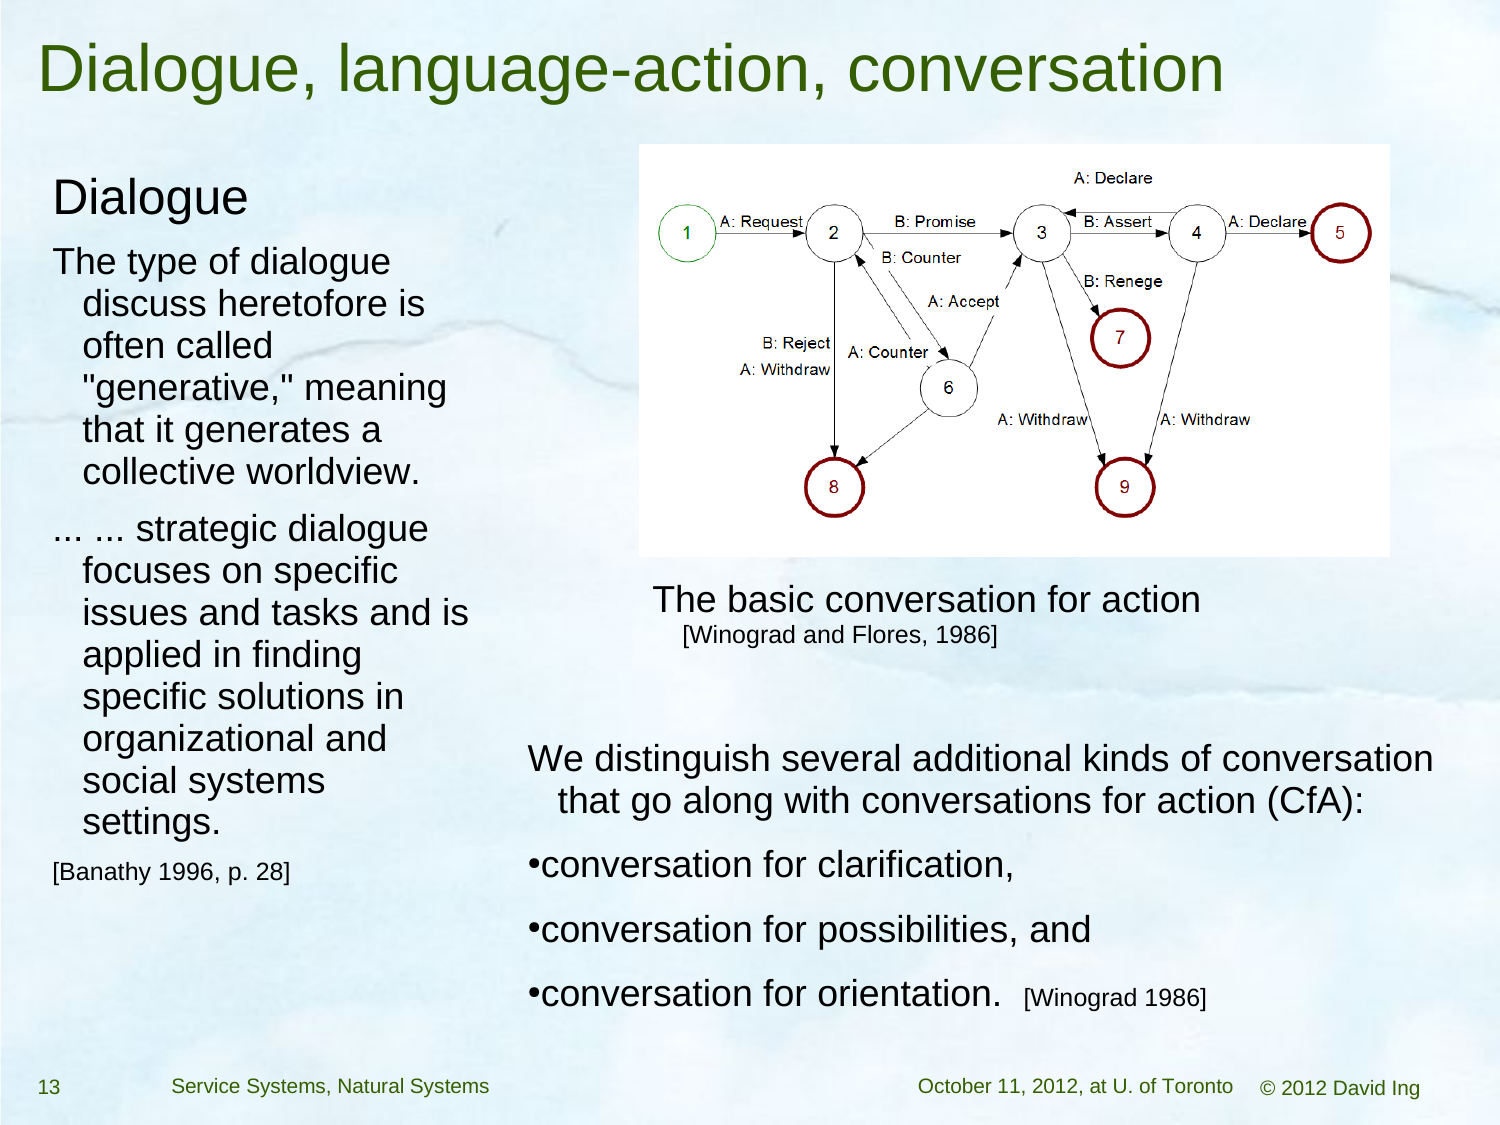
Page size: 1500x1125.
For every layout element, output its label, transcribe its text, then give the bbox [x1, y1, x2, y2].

text_box The basic conversation for action [Winograd and Flores, 1986] [637, 571, 1388, 676]
text_box We distinguish several additional kinds of conversation that go along with conversations for action (CfA): conversation for clarification, conversation for possibilities, and conversation for orientation. [Winograd 1986] [512, 729, 1451, 1023]
picture [0, 0, 1500, 1125]
title Dialogue, language-action, conversation [37, 37, 1463, 152]
text_box Dialogue The type of dialogue discuss heretofore is often called "generative," meaning that it generates a collective worldview. ... ... strategic dialogue focuses on specific issues and tasks and is applied in finding specific solutions in organizational and social systems settings. [Banathy 1996, p. 28] [37, 162, 488, 894]
